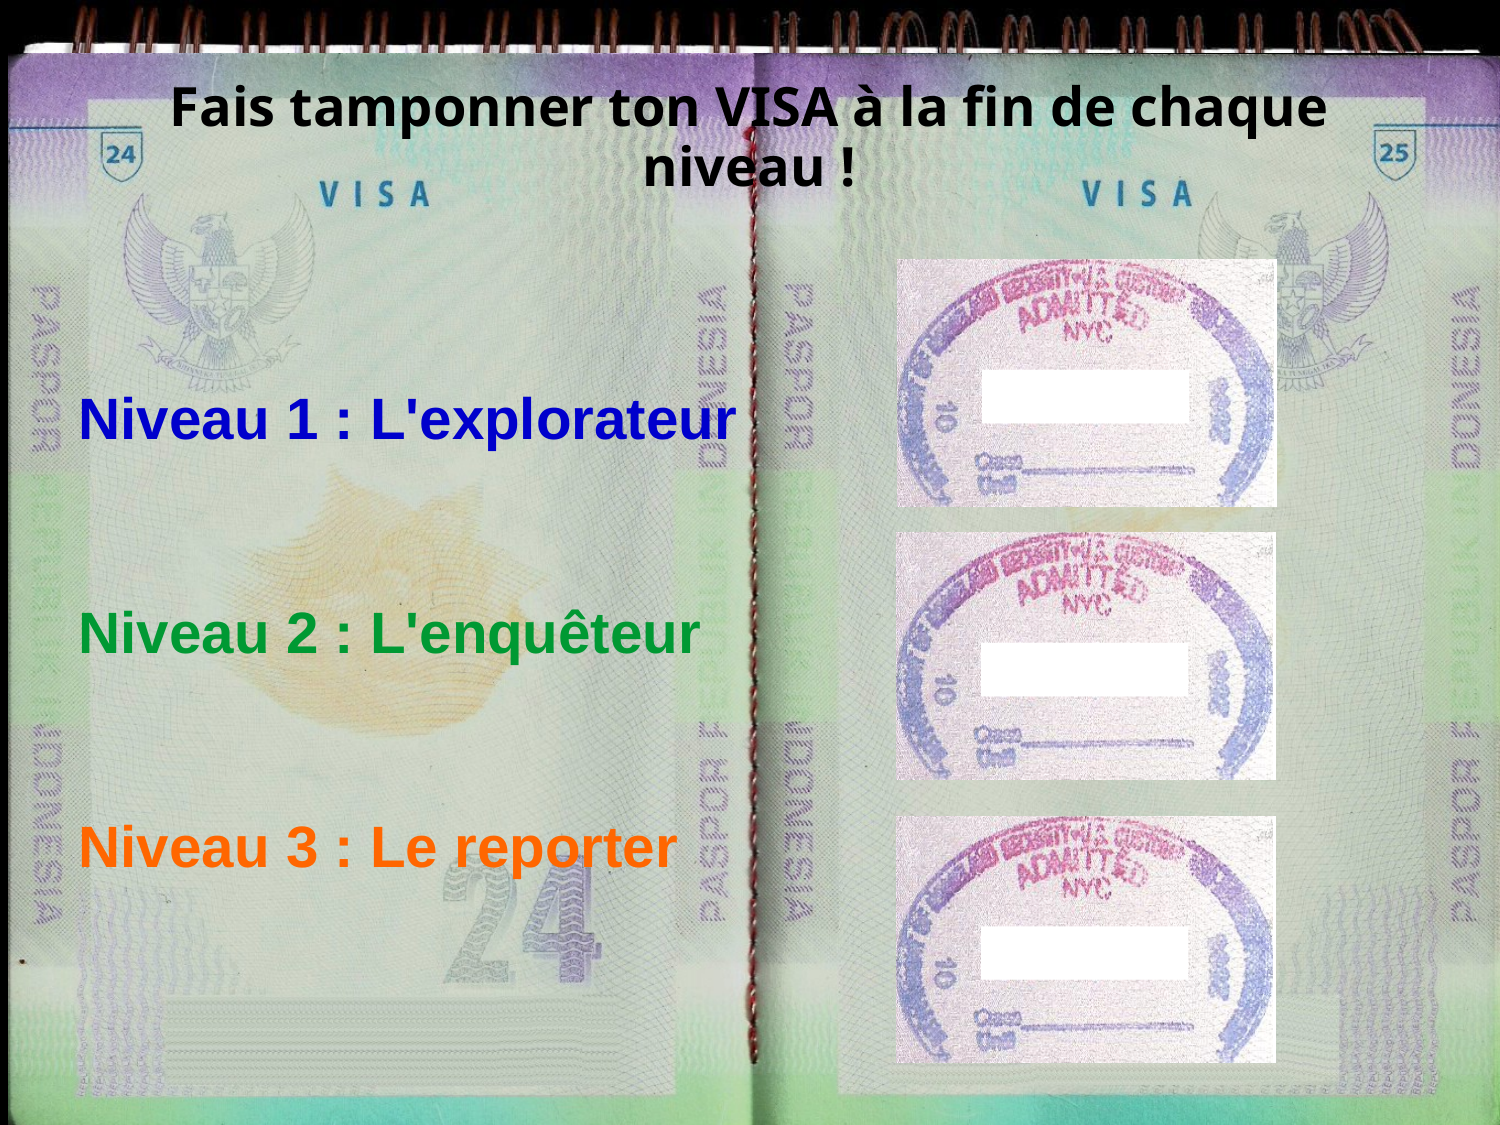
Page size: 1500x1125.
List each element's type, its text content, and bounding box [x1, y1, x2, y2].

picture [0, 0, 1500, 1125]
title Fais tamponner ton VISA à la fin de chaque niveau ! [75, 44, 1424, 232]
text_box Niveau 1 : L'explorateur Niveau 2 : L'enquêteur Niveau 3 : Le reporter [74, 263, 744, 1005]
